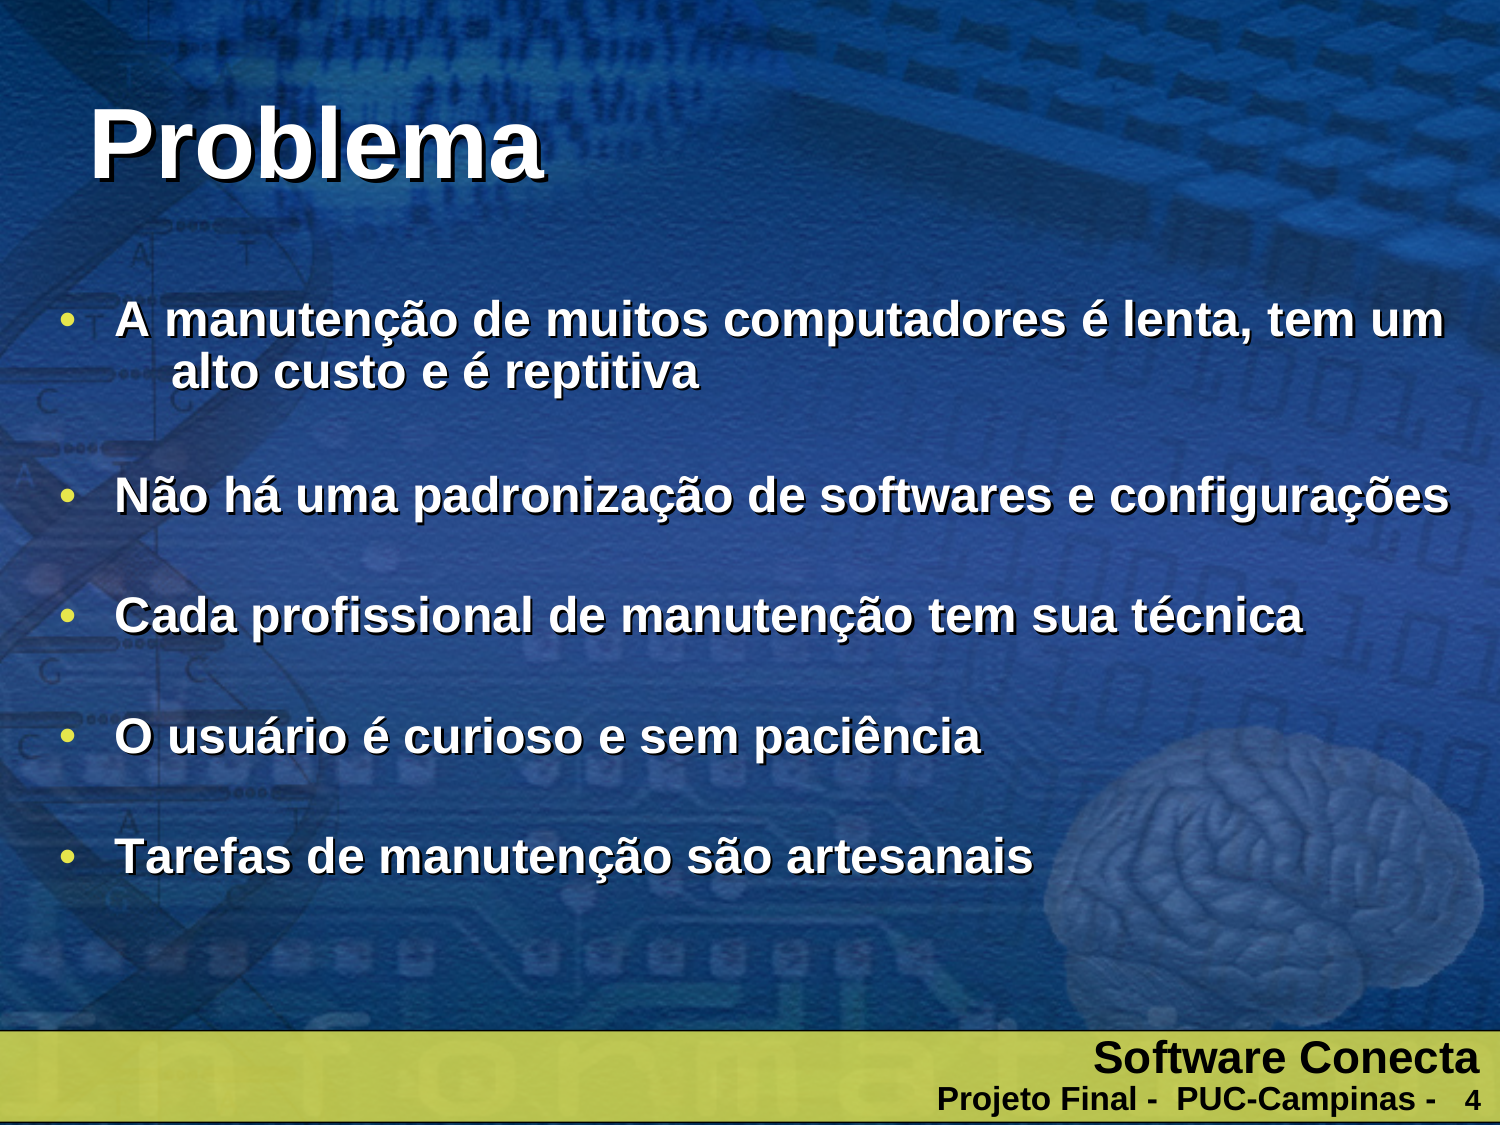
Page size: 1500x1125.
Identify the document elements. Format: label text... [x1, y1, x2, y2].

title Problema [88, 29, 1500, 265]
list A manutenção de muitos computadores é lenta, tem um alto custo e é reptitiva Não há uma padronização de softwares e configurações Cada profissional de manutenção tem sua técnica O usuário é curioso e sem paciência Tarefas de manutenção são artesanais [59, 295, 1500, 1034]
picture [0, 0, 1500, 1029]
